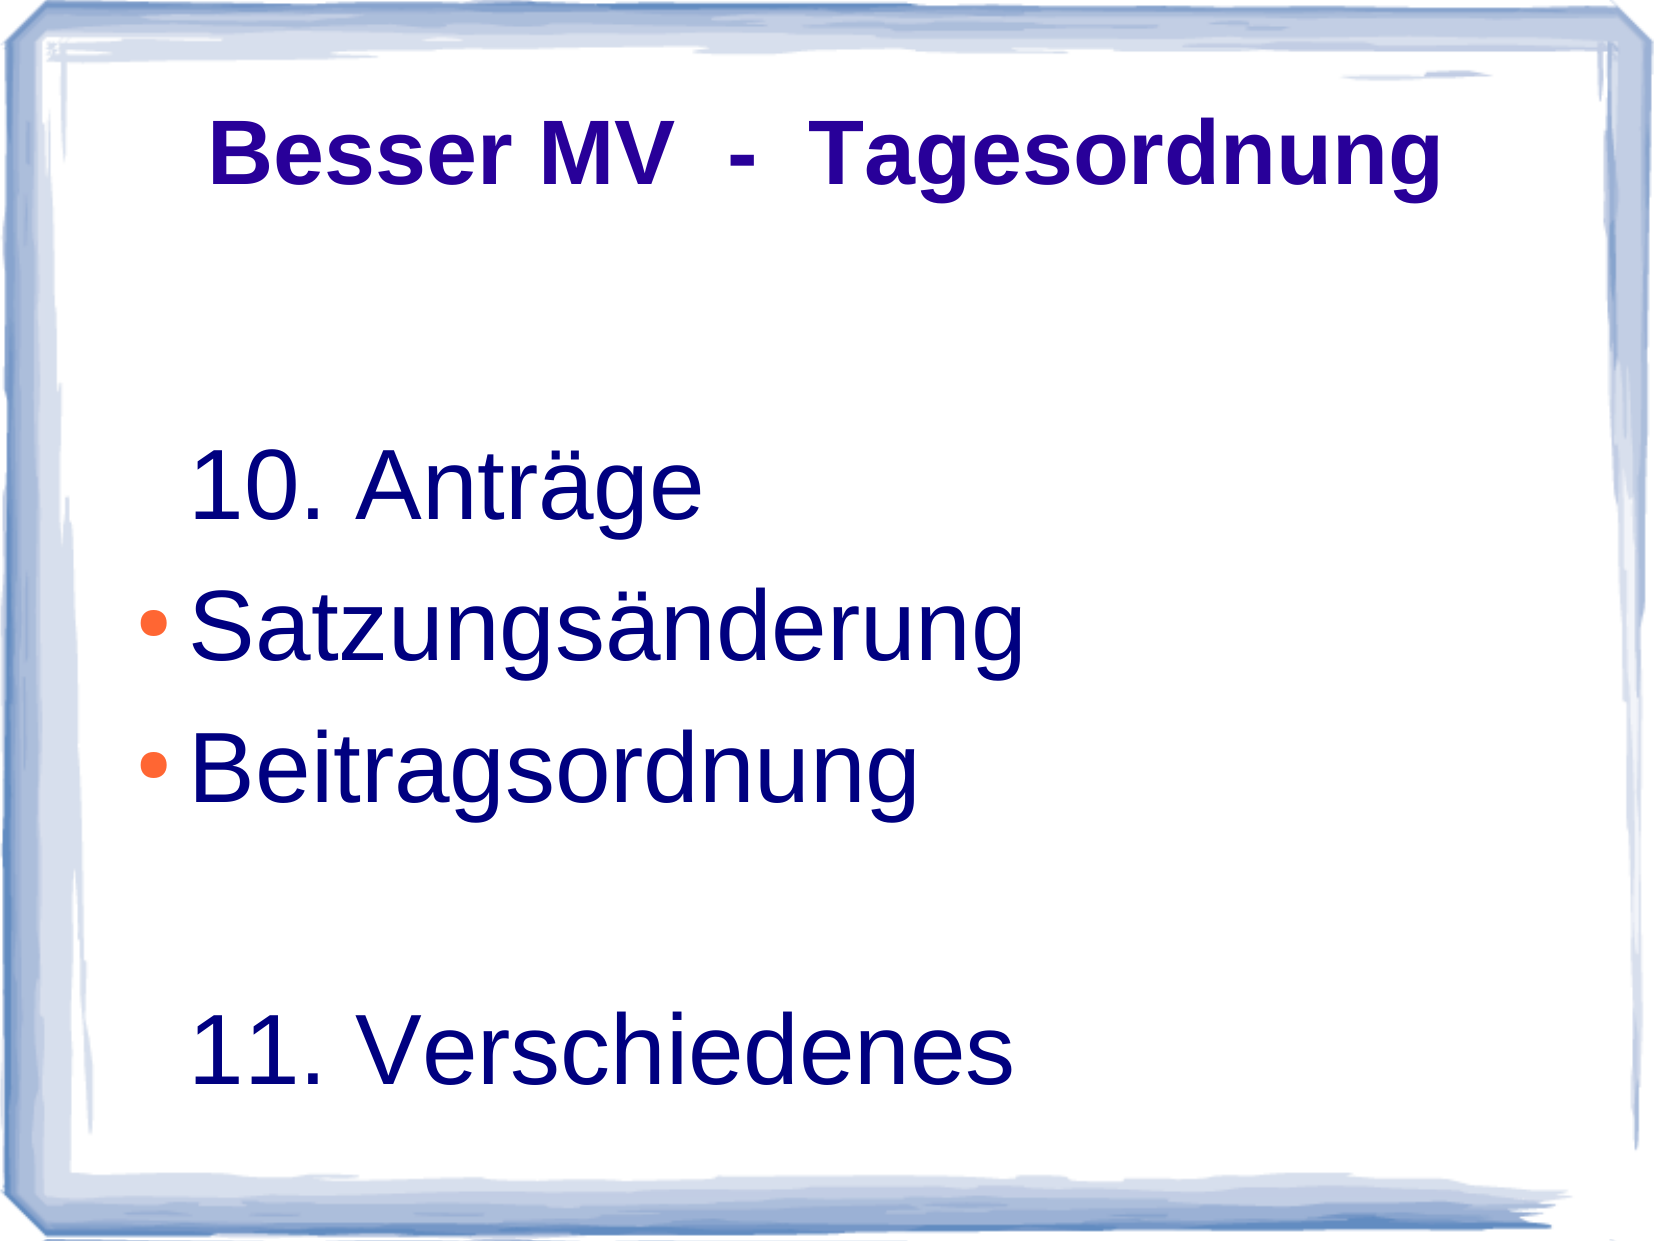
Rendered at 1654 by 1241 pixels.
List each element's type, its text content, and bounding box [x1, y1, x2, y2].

picture [0, 0, 1654, 1241]
list 10. Anträge Satzungsänderung Beitragsordnung 11. Verschiedenes [118, 324, 1571, 1106]
title Besser MV - Tagesordnung [82, 49, 1571, 257]
